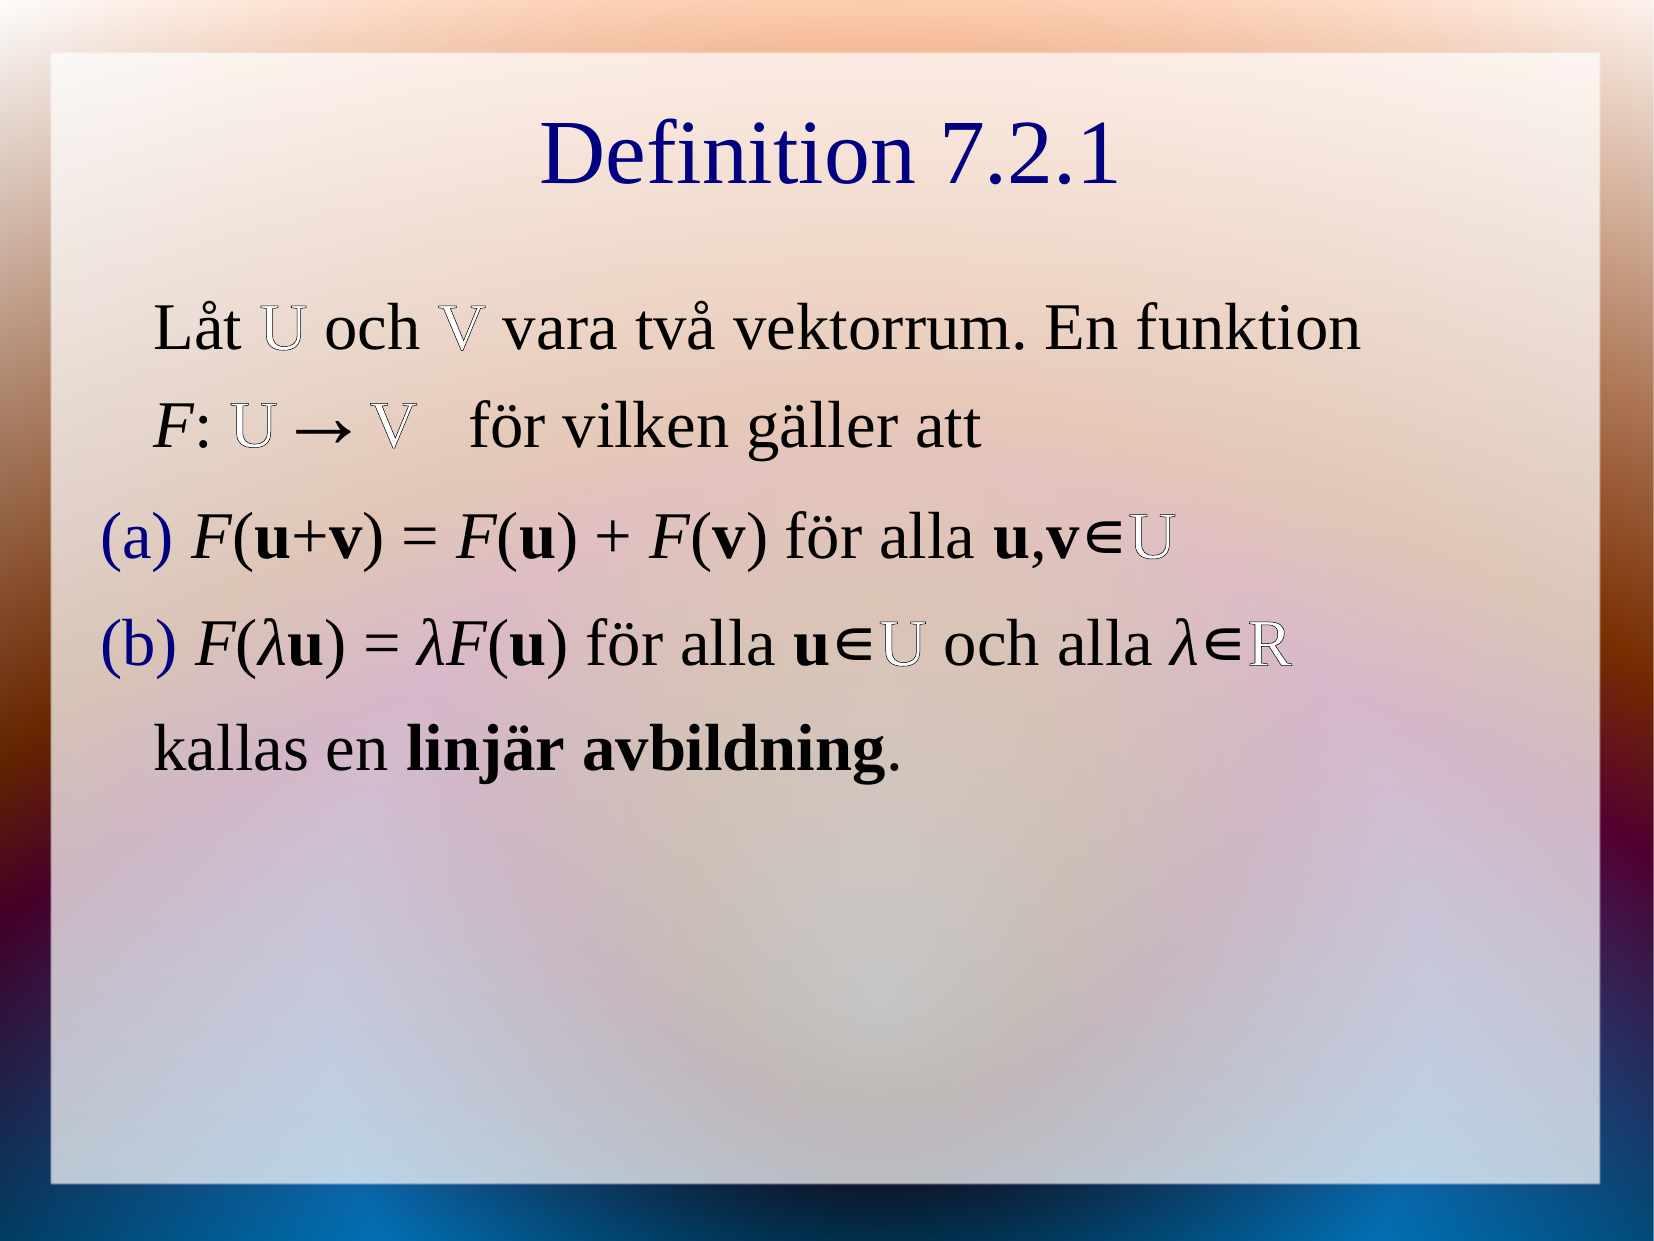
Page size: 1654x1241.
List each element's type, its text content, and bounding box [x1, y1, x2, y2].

list Låt U och V vara två vektorrum. En funktion F: U→V för vilken gäller att F(u+v) = F(u) + F(v) för alla u,v∊U F(λu) = λF(u) för alla u∊U och alla λ∊R kallas en linjär avbildning. [82, 290, 1571, 1019]
picture [0, 0, 1654, 1241]
title Definition 7.2.1 [82, 49, 1571, 257]
